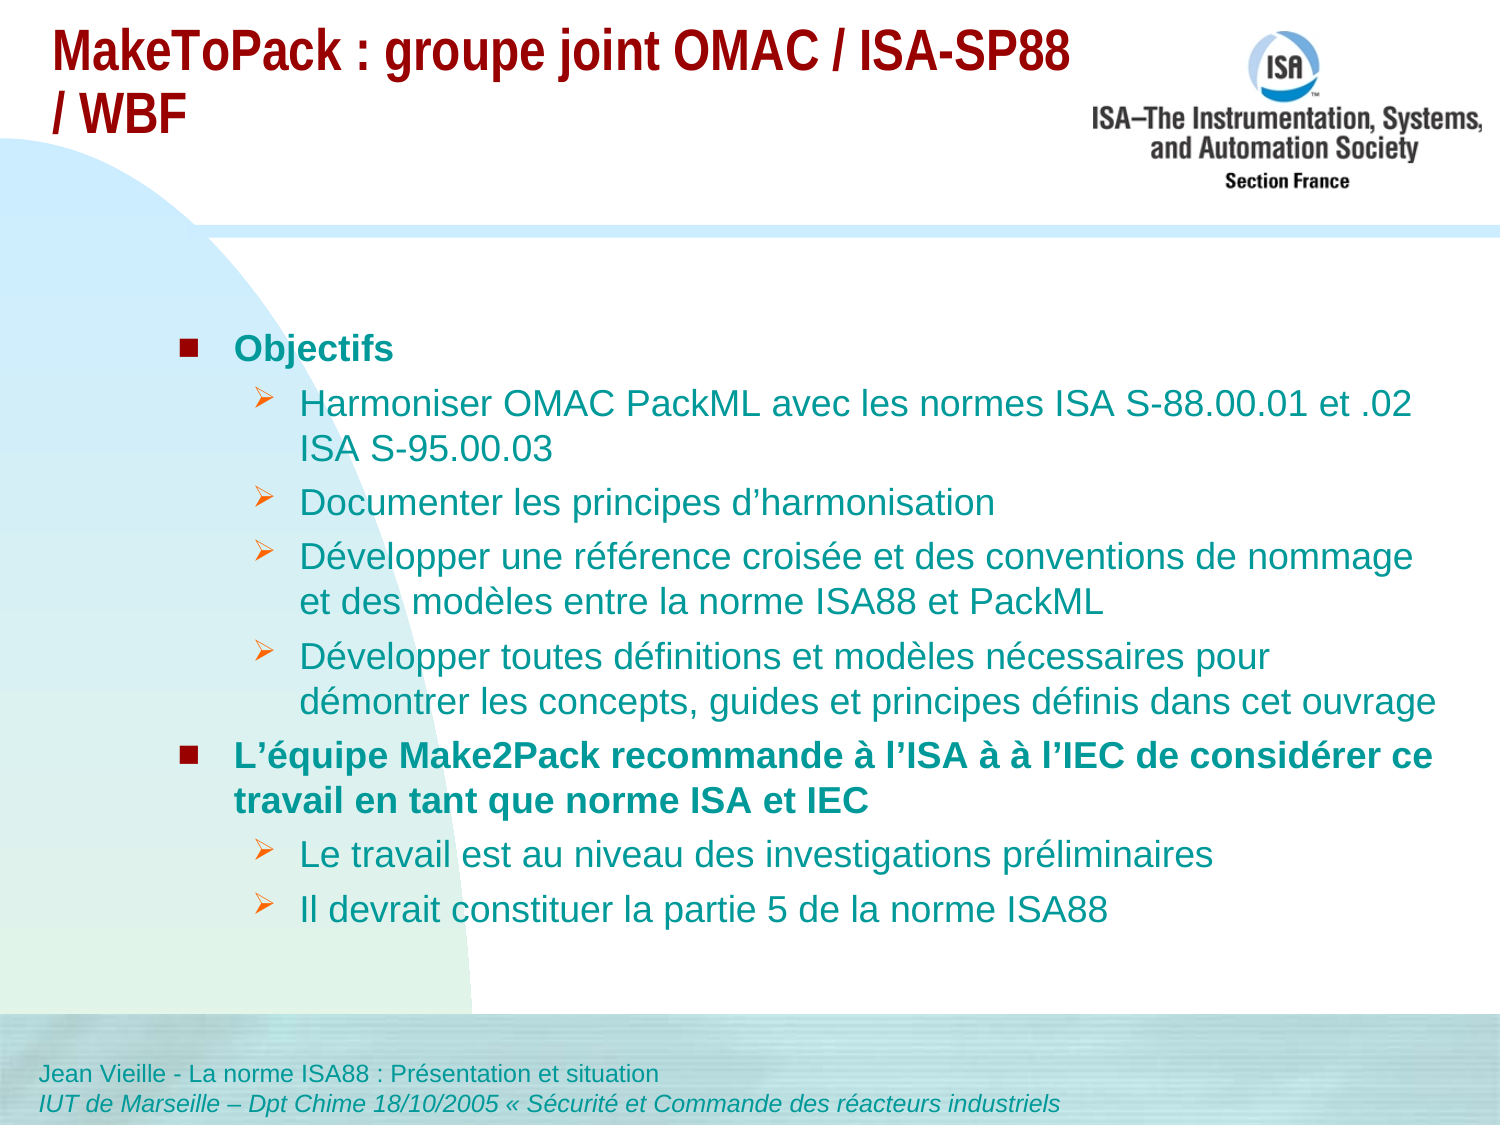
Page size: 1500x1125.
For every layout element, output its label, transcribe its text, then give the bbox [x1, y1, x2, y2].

picture [1092, 31, 1483, 194]
picture [0, 1014, 1500, 1125]
title MakeToPack : groupe joint OMAC / ISA-SP88 / WBF [37, 12, 1088, 217]
list Objectifs Harmoniser OMAC PackML avec les normes ISA S-88.00.01 et .02 ISA S-95.00.03 Documenter les principes d’harmonisation Développer une référence croisée et des conventions de nommage et des modèles entre la norme ISA88 et PackML Développer toutes définitions et modèles nécessaires pour démontrer les concepts, guides et principes définis dans cet ouvrage L’équipe Make2Pack recommande à l’ISA à à l’IEC de considérer ce travail en tant que norme ISA et IEC Le travail est au niveau des investigations préliminaires Il devrait constituer la partie 5 de la norme ISA88 [162, 262, 1453, 1000]
